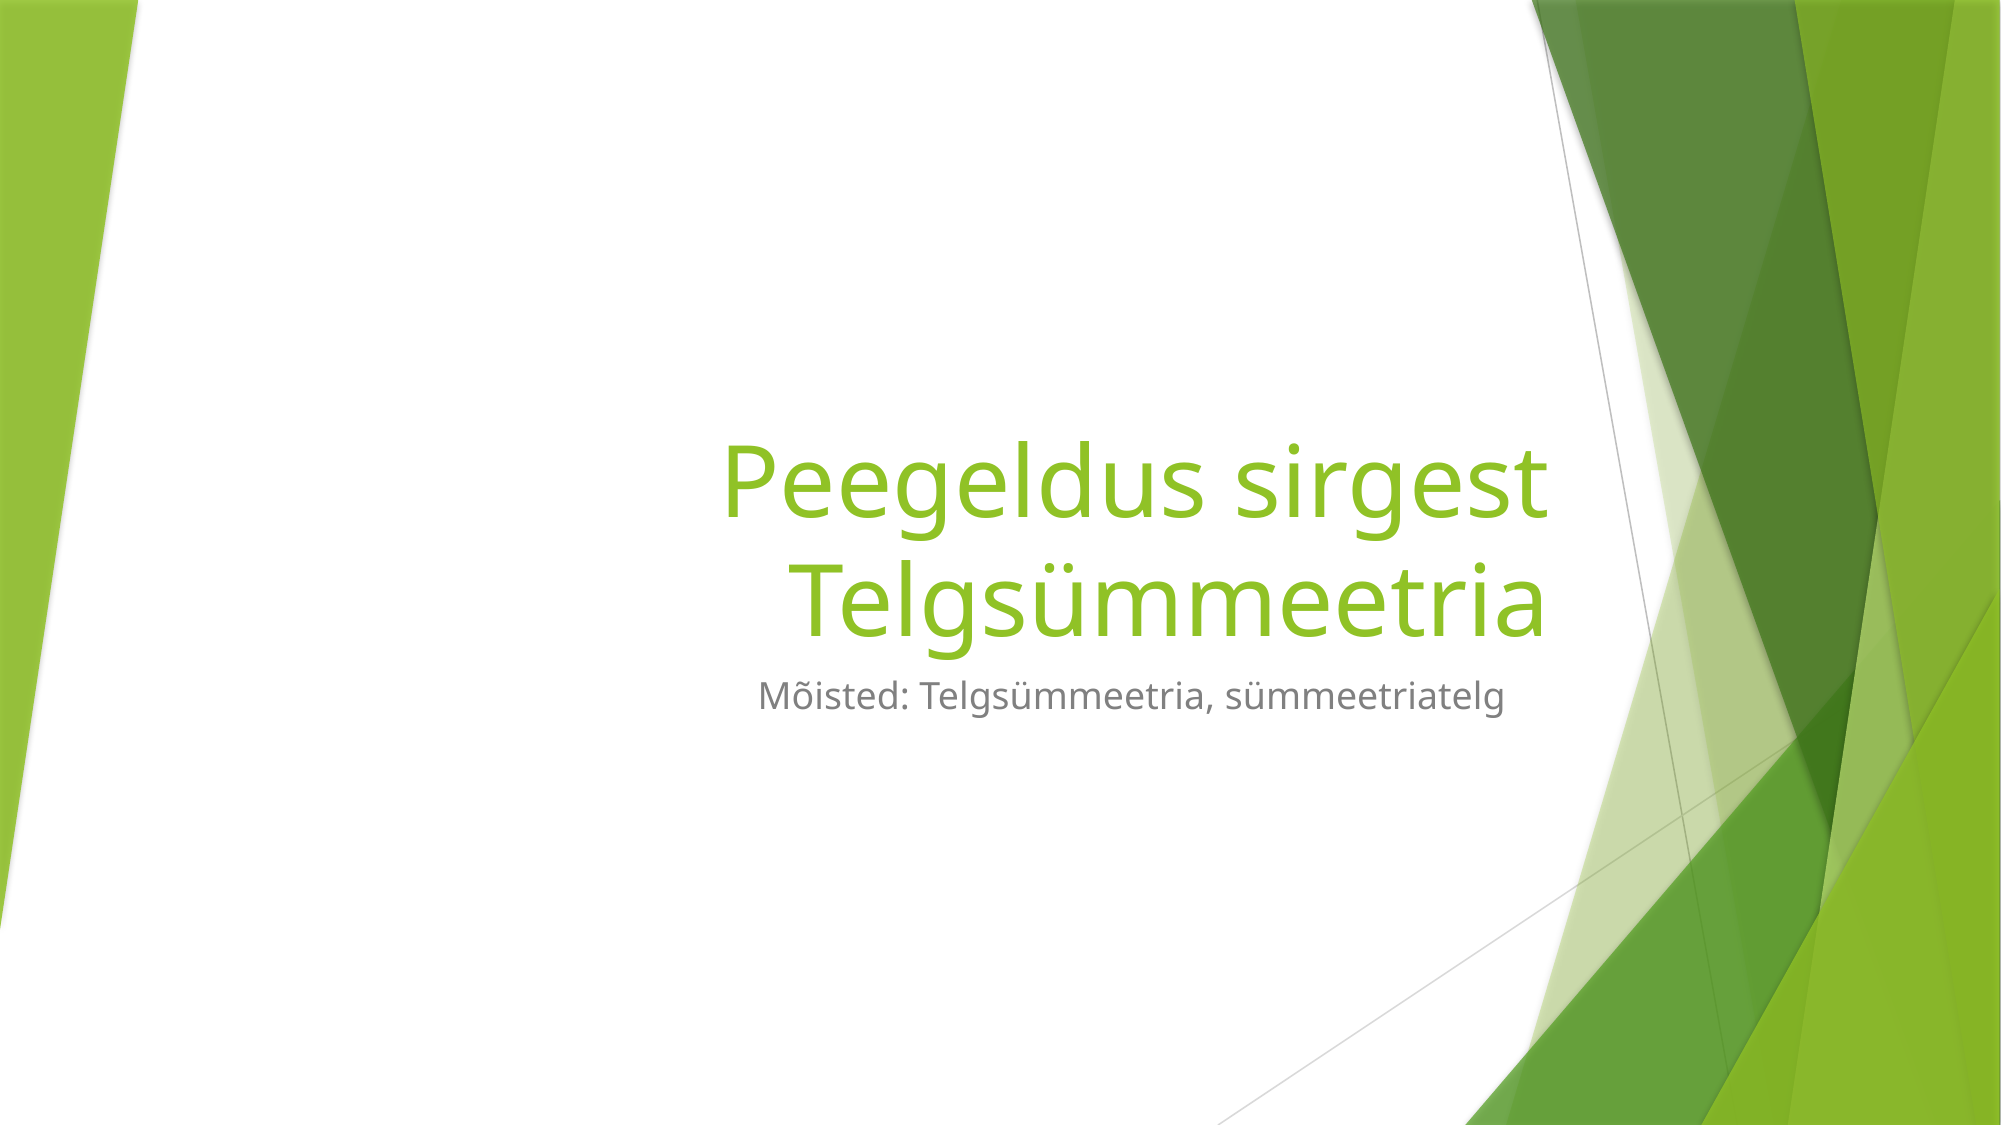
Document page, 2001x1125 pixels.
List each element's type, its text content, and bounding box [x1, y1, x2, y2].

subtitle Mõisted: Telgsümmeetria, sümmeetriatelg [247, 664, 1522, 845]
title Peegeldus sirgest Telgsümmeetria [247, 394, 1565, 665]
